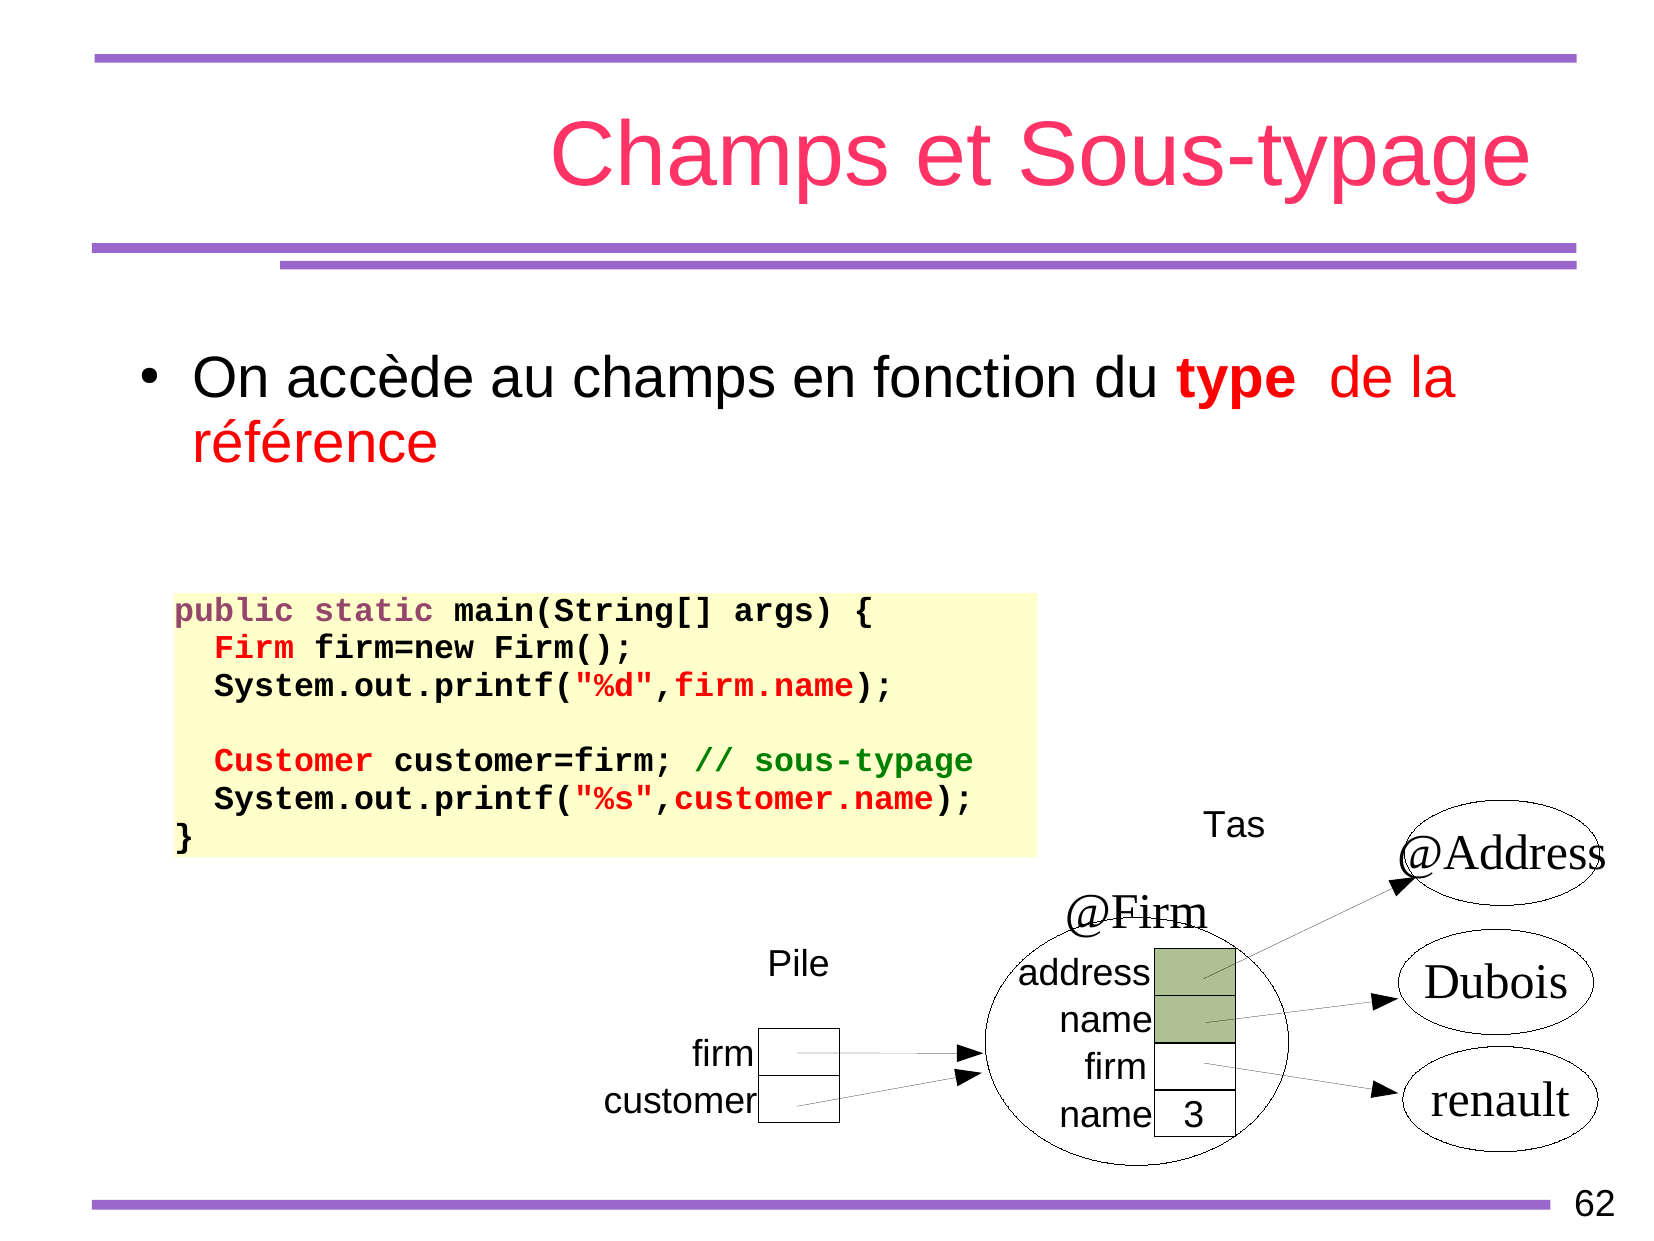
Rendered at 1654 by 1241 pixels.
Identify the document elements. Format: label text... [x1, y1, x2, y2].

text_box firm [692, 1032, 755, 1075]
text_box [1154, 948, 1236, 1043]
text_box public static main(String[] args) { Firm firm=new Firm(); System.out.printf("%d",firm.name); Customer customer=firm; // sous-typage System.out.printf("%s",customer.name); } [174, 593, 1038, 858]
text_box @Address [1414, 849, 1425, 865]
text_box @Address [1404, 800, 1599, 906]
text_box address [1017, 951, 1153, 994]
text_box 3 [1183, 1093, 1206, 1136]
text_box name [1059, 1093, 1154, 1136]
title Champs et Sous-typage [121, 49, 1534, 257]
text_box renault [1402, 1046, 1599, 1152]
list On accède au champs en fonction du type de la référence [121, 344, 1534, 513]
text_box customer [603, 1079, 759, 1122]
text_box firm [1084, 1045, 1148, 1088]
text_box Pile [767, 942, 831, 985]
text_box Tas [1203, 803, 1266, 846]
text_box name [1059, 998, 1154, 1042]
text_box Dubois [1398, 929, 1594, 1035]
text_box @Firm [1064, 884, 1209, 940]
